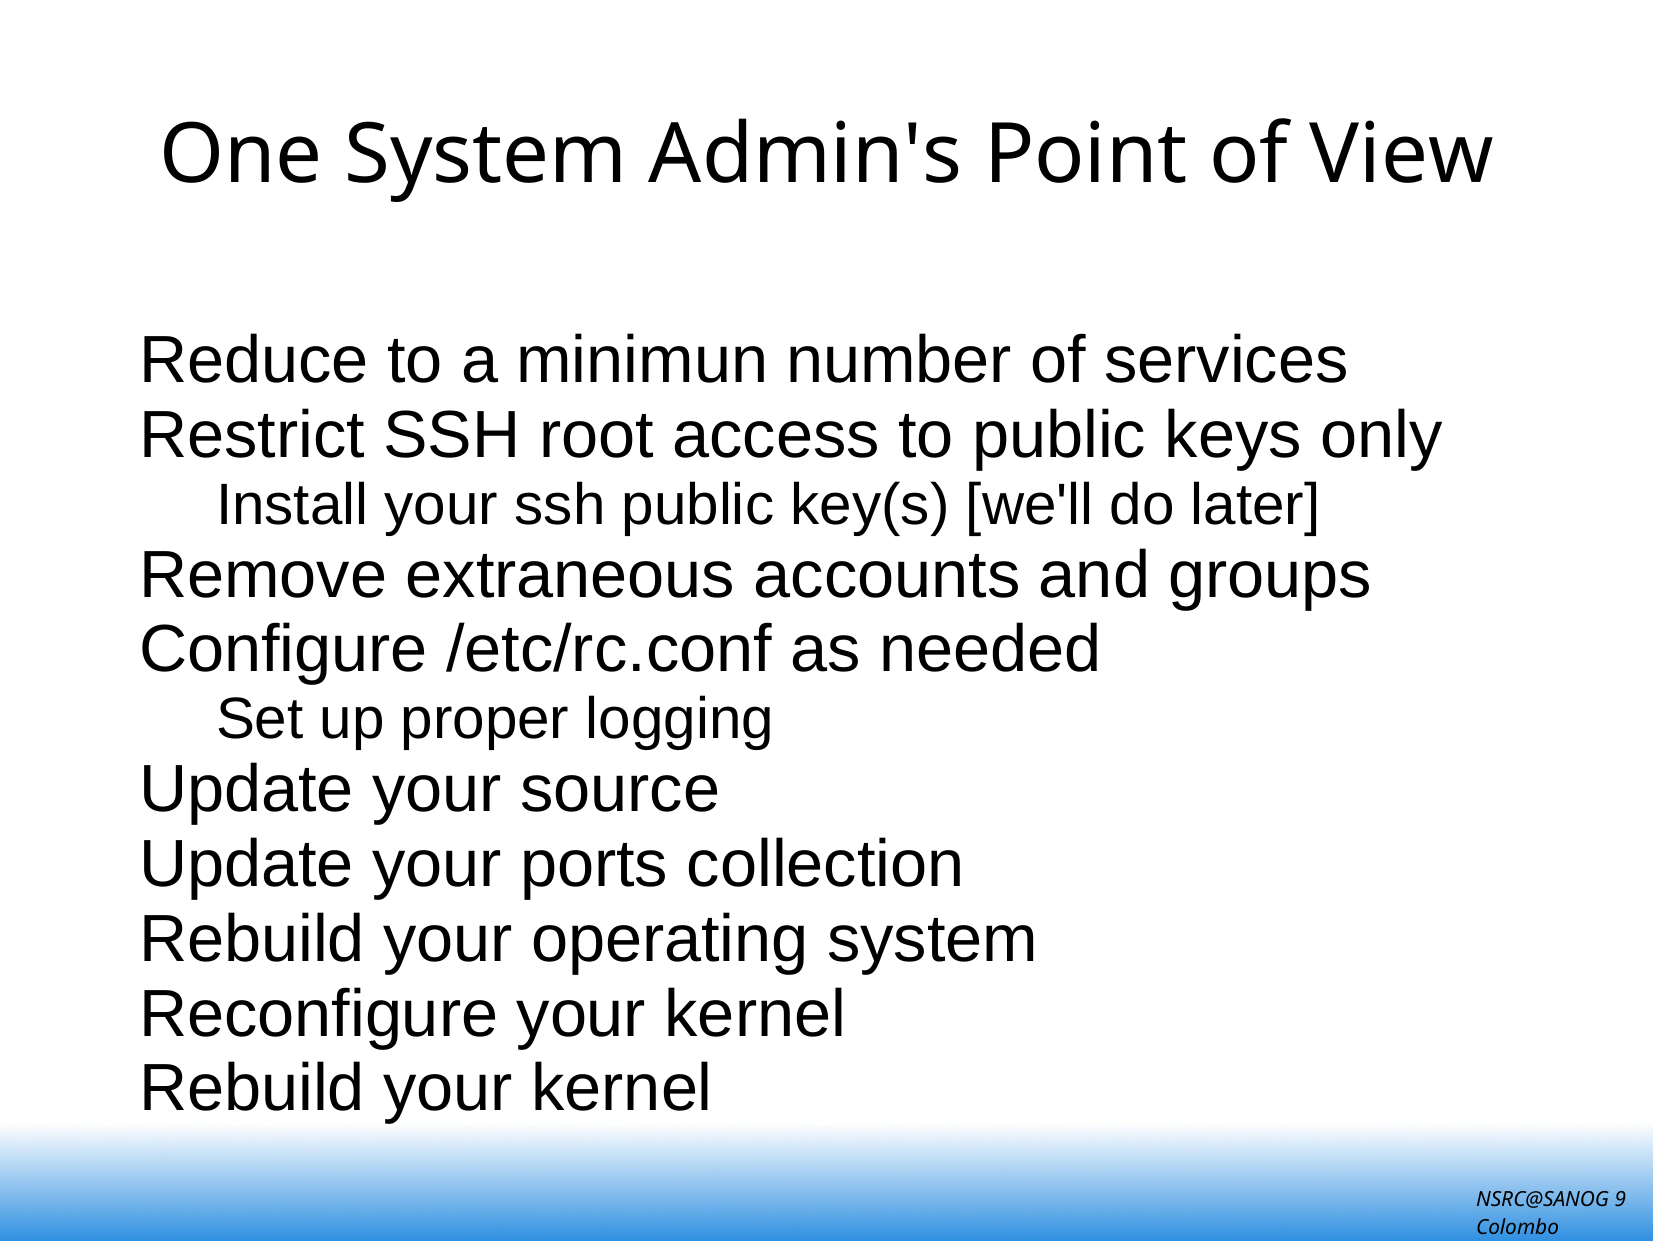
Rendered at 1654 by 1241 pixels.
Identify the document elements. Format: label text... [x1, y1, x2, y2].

list Reduce to a minimun number of services Restrict SSH root access to public keys only Install your ssh public key(s) [we'll do later] Remove extraneous accounts and groups Configure /etc/rc.conf as needed Set up proper logging Update your source Update your ports collection Rebuild your operating system Reconfigure your kernel Rebuild your kernel [121, 322, 1561, 1133]
picture [0, 1122, 1653, 1241]
title One System Admin's Point of View [121, 46, 1534, 254]
